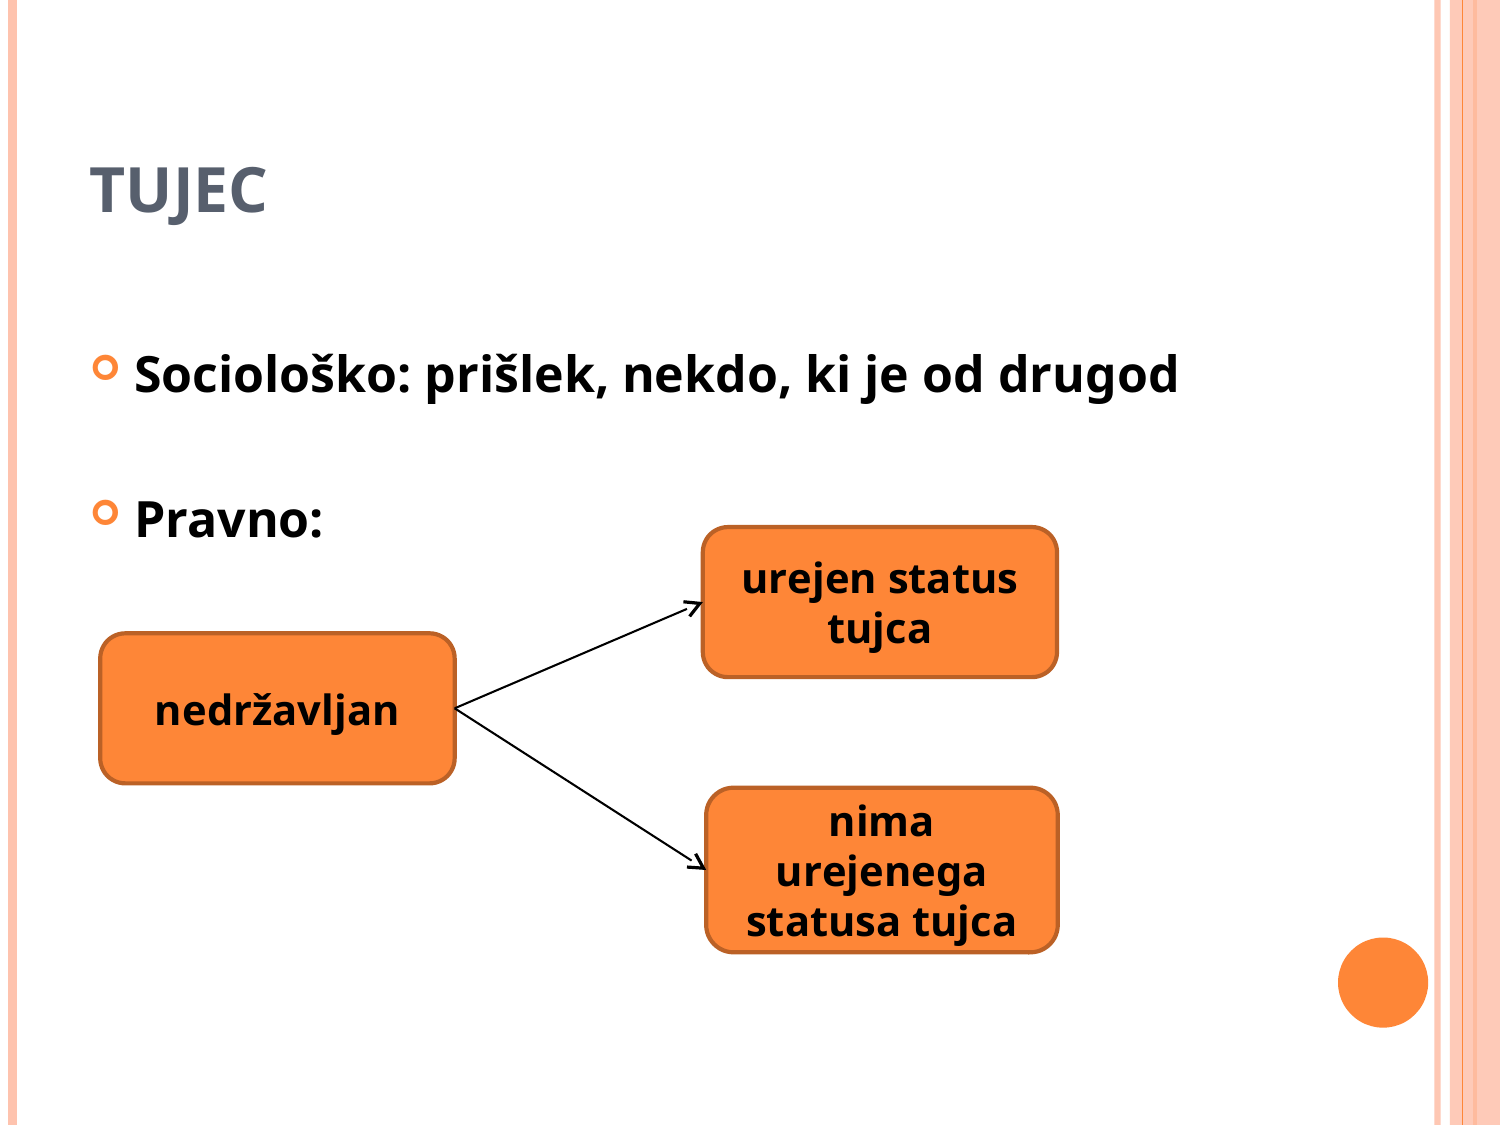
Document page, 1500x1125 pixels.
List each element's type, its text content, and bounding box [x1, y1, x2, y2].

title TUJEC [74, 44, 1300, 233]
text_box nedržavljan [100, 633, 455, 784]
list Sociološko: prišlek, nekdo, ki je od drugod Pravno: [74, 262, 1300, 1125]
text_box nima urejenega statusa tujca [706, 787, 1058, 953]
text_box urejen status tujca [702, 527, 1058, 678]
